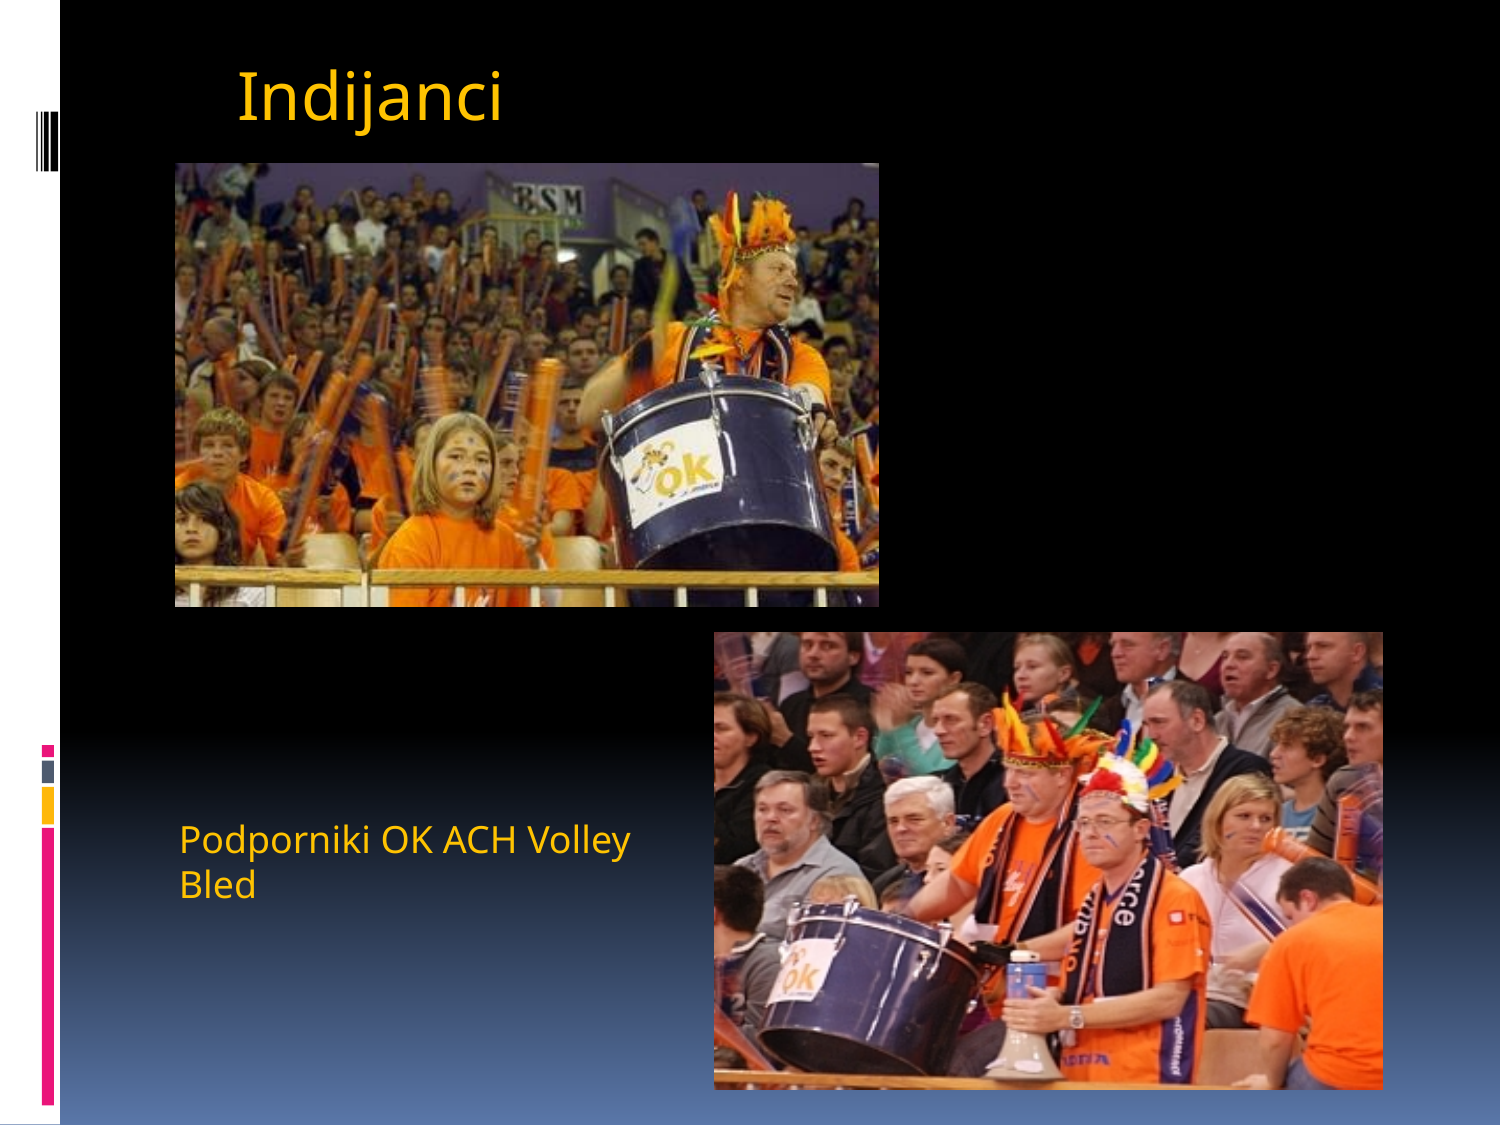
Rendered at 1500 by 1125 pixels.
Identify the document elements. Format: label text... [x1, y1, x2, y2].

picture [714, 632, 1383, 1090]
text_box Podporniki OK ACH Volley Bled [164, 808, 680, 914]
picture [175, 163, 879, 607]
text_box Indijanci [222, 46, 645, 142]
